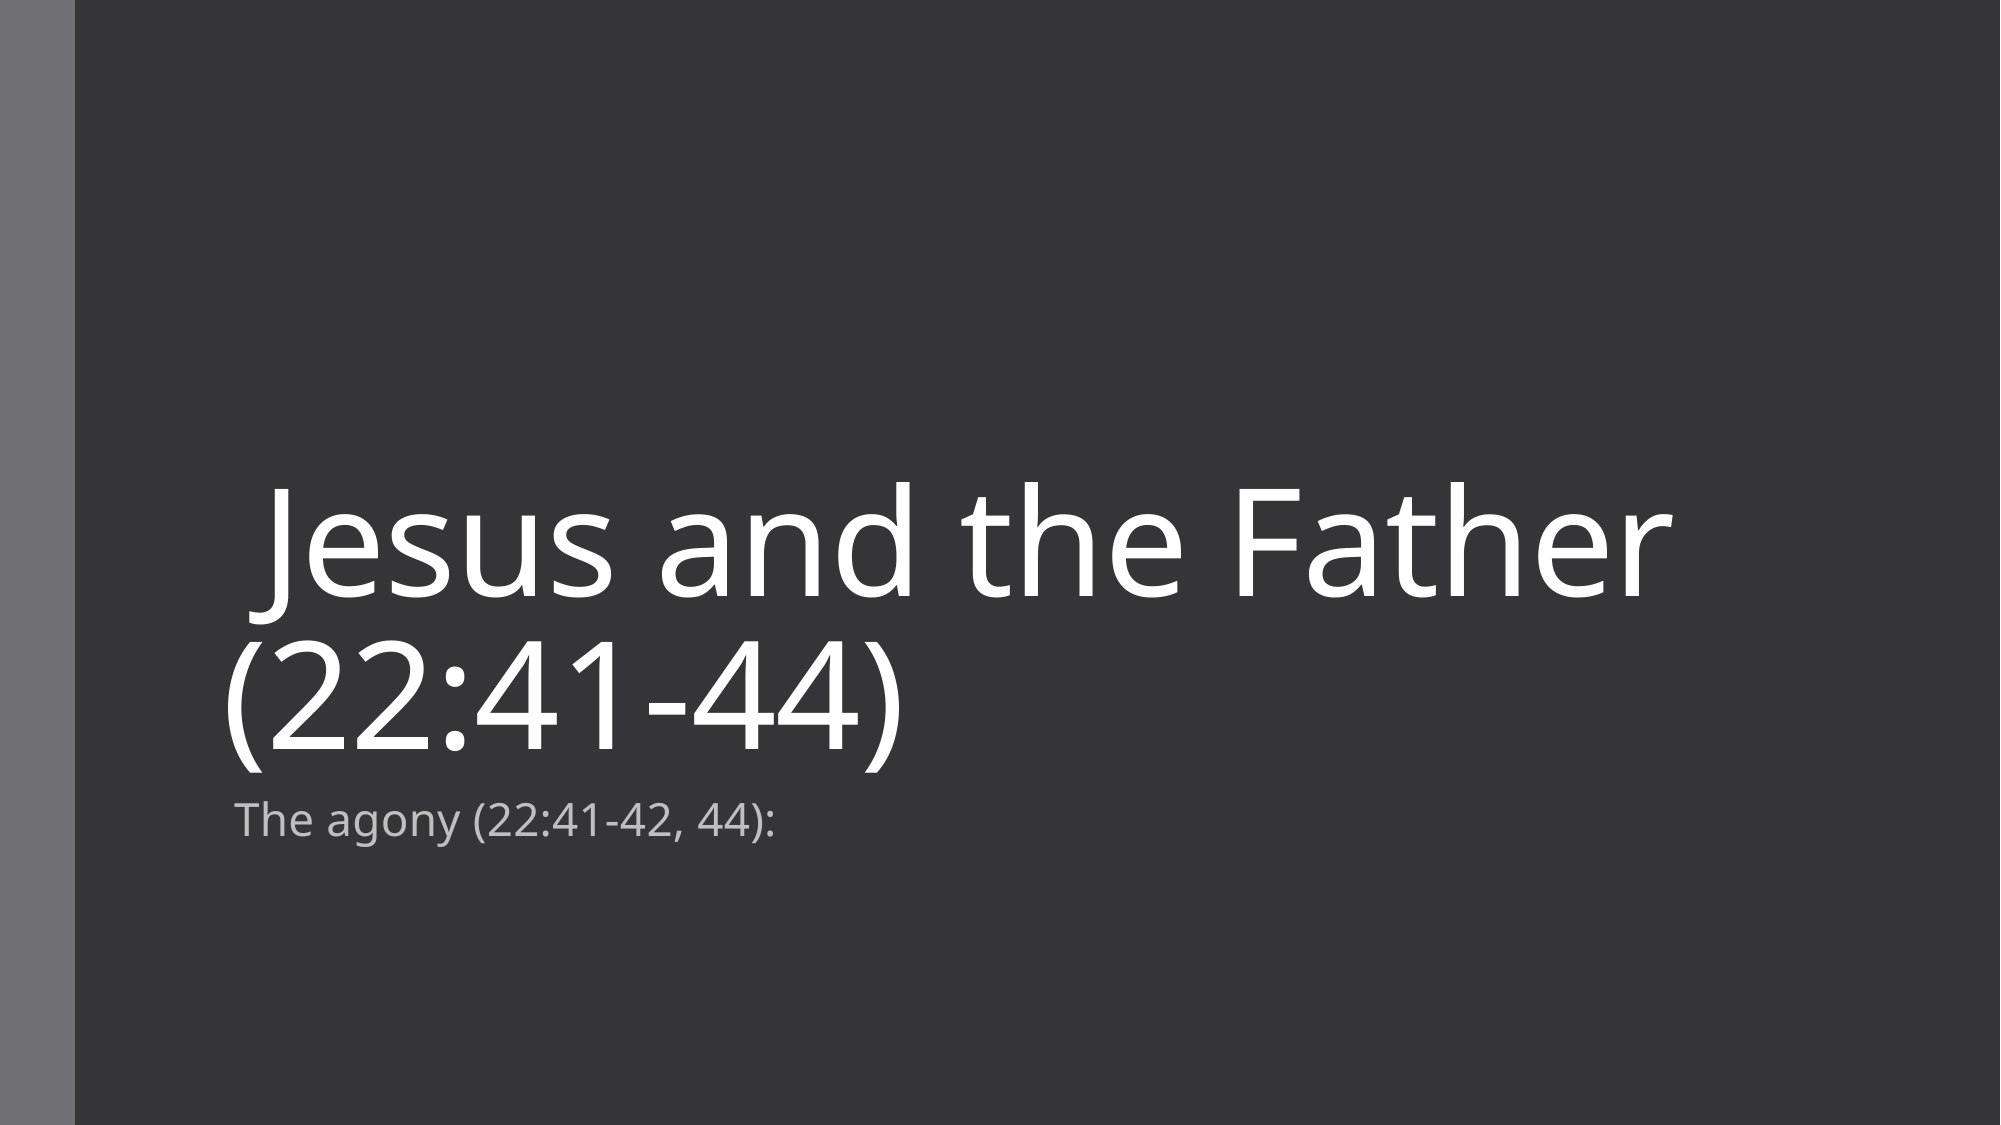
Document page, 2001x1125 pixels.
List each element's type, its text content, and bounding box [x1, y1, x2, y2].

subtitle The agony (22:41-42, 44): [206, 787, 1752, 1066]
title Jesus and the Father (22:41-44) [206, 124, 1752, 787]
